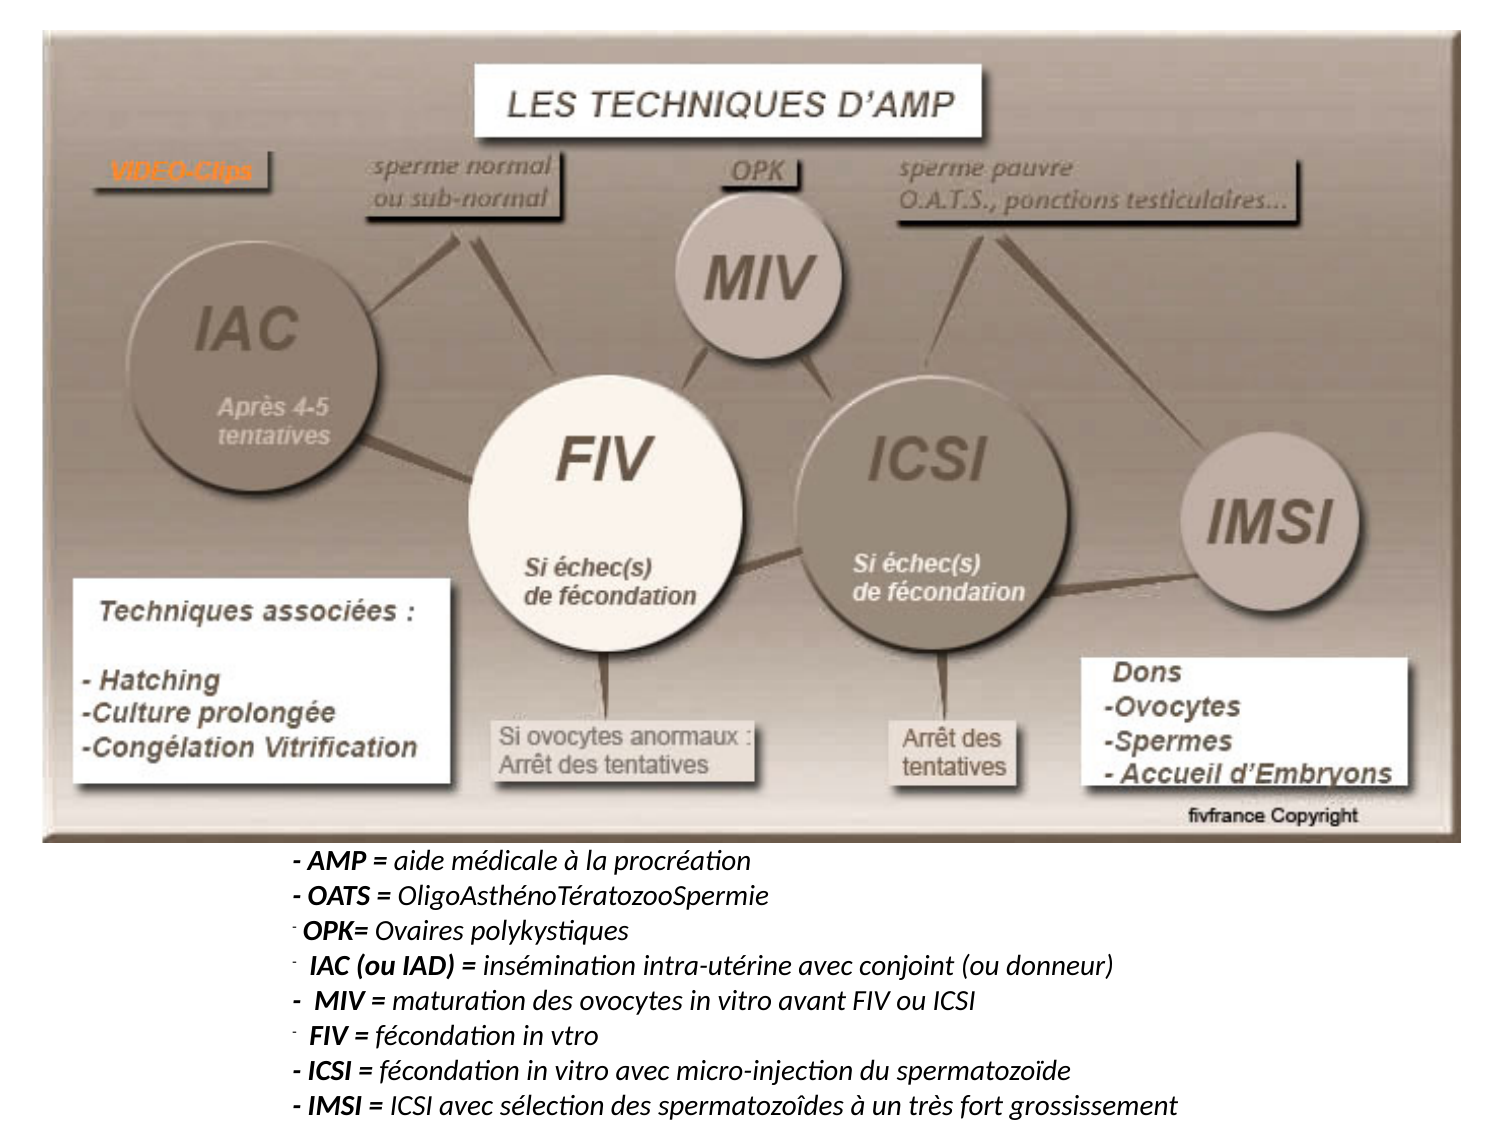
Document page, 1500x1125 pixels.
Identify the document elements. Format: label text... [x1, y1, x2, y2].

picture [41, 30, 1461, 843]
text_box - AMP = aide médicale à la procréation - OATS = OligoAsthénoTératozooSpermie OPK= Ovaires polykystiques IAC (ou IAD) = insémination intra-utérine avec conjoint (ou donneur) - MIV = maturation des ovocytes in vitro avant FIV ou ICSI FIV = fécondation in vtro - ICSI = fécondation in vitro avec micro-injection du spermatozoïde - IMSI = ICSI avec sélection des spermatozoîdes à un très fort grossissement [277, 834, 1247, 1125]
